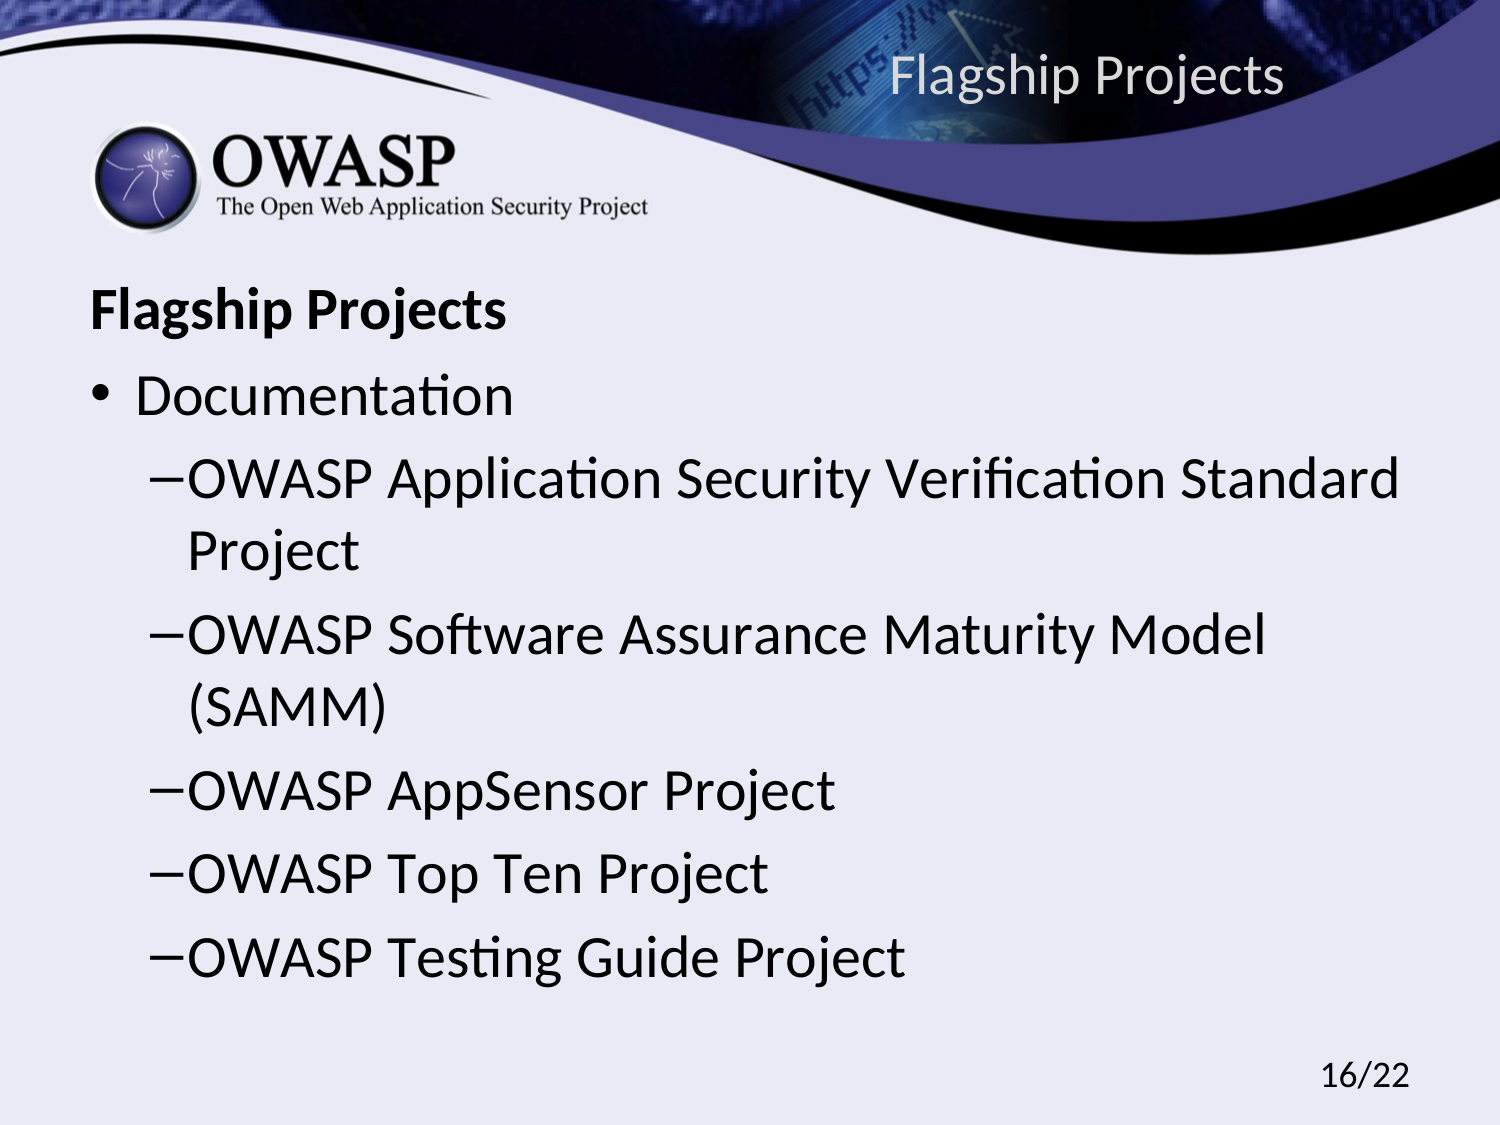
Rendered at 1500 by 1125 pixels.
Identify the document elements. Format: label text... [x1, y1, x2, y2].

title Flagship Projects [699, 12, 1476, 130]
picture [0, 0, 1500, 1125]
list Flagship Projects Documentation OWASP Application Security Verification Standard Project OWASP Software Assurance Maturity Model (SAMM) OWASP AppSensor Project OWASP Top Ten Project OWASP Testing Guide Project [75, 262, 1426, 1005]
